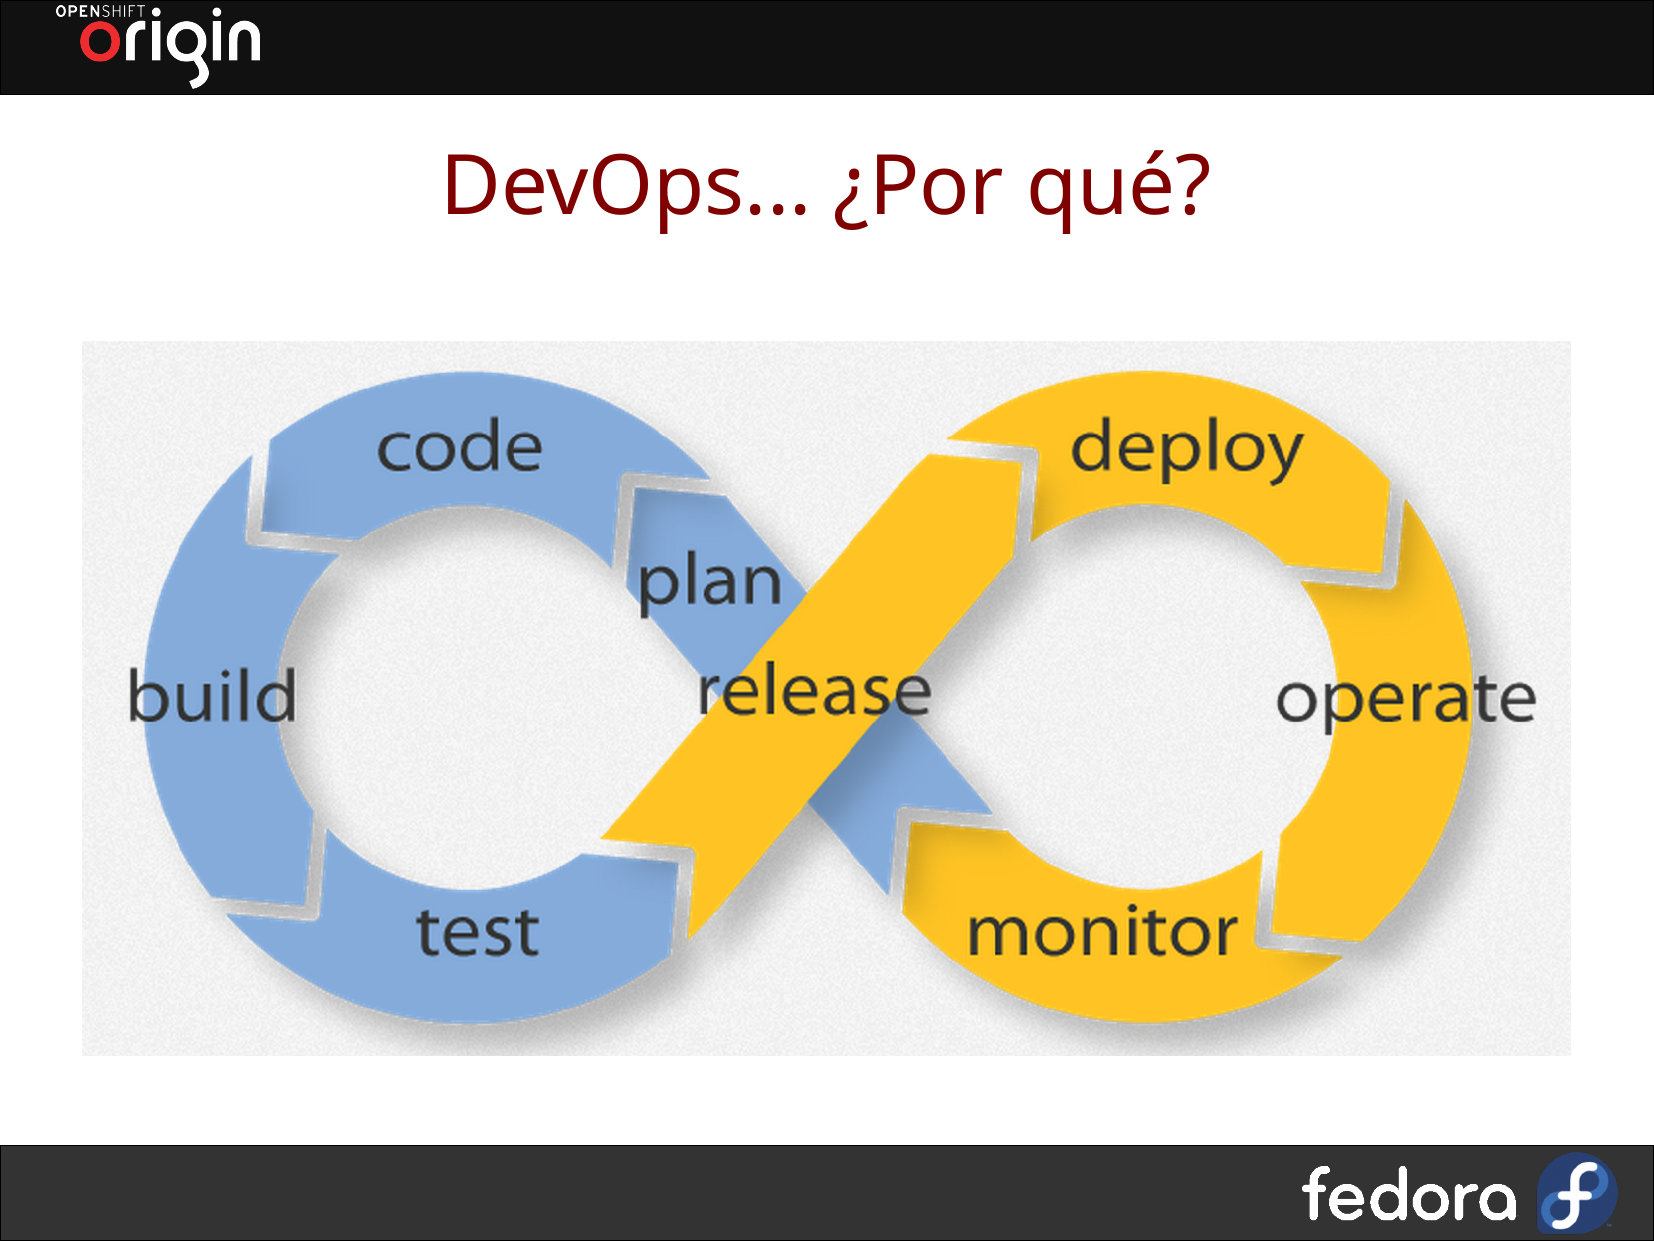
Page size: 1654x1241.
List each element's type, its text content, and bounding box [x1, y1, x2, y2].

picture [1299, 1151, 1619, 1235]
picture [56, 5, 260, 89]
picture [82, 289, 1571, 1108]
title DevOps... ¿Por qué? [82, 78, 1571, 287]
